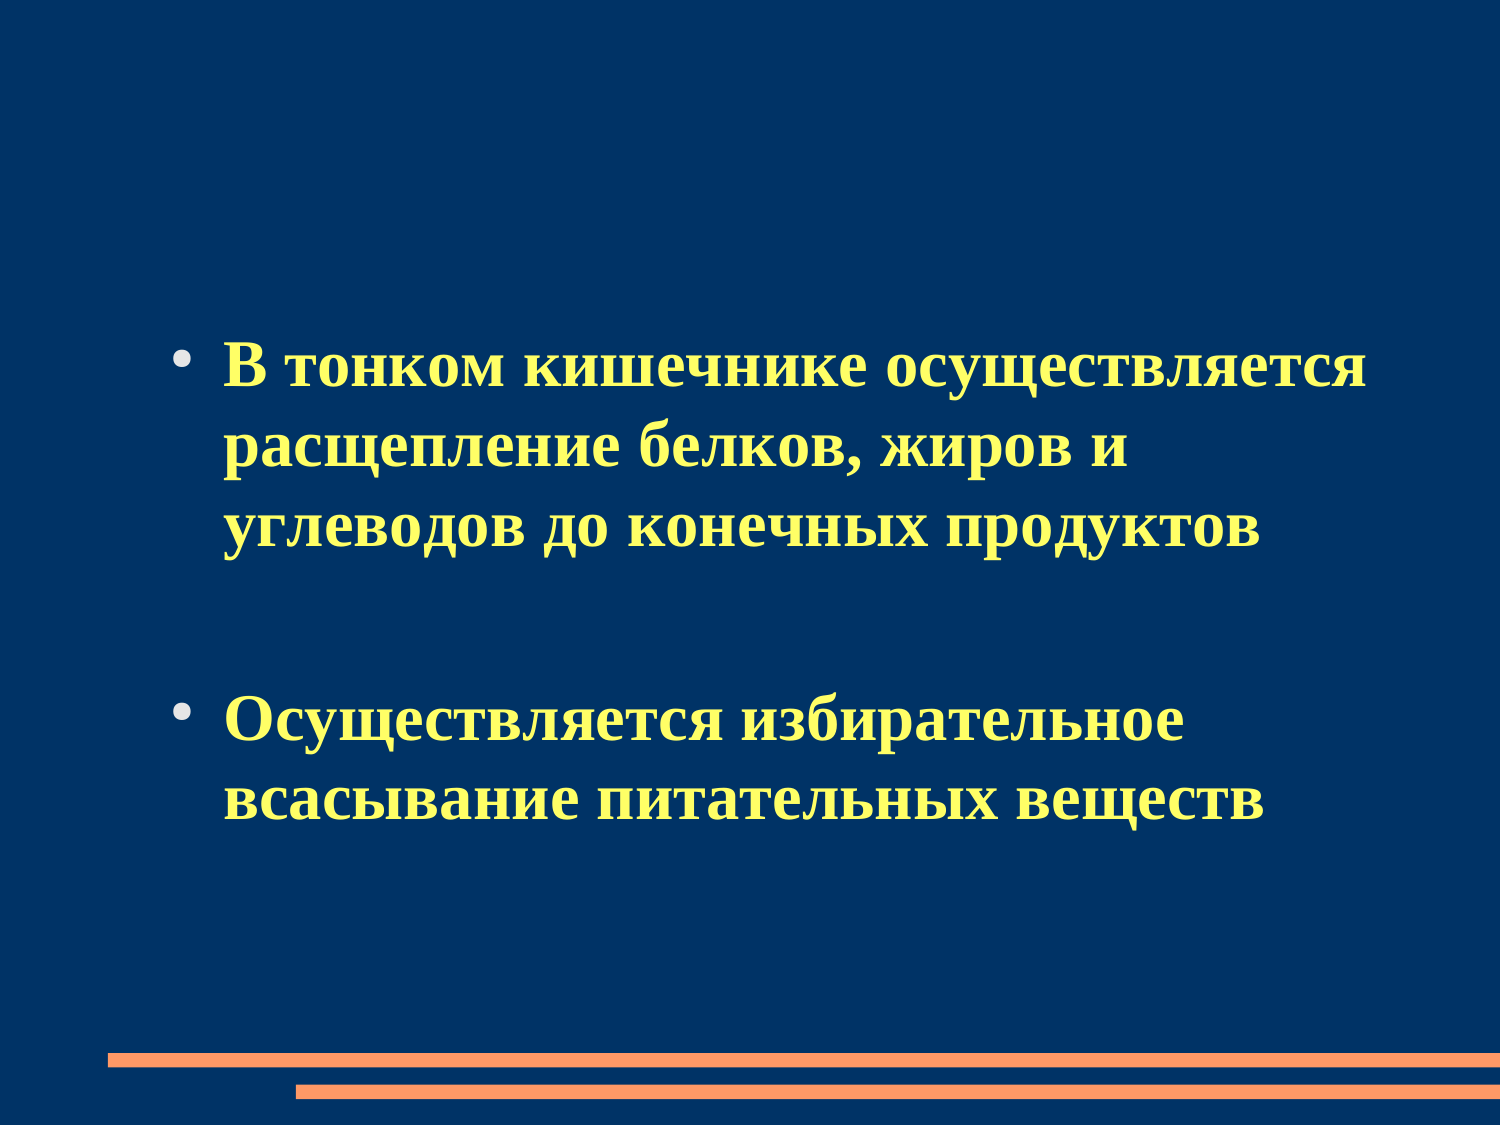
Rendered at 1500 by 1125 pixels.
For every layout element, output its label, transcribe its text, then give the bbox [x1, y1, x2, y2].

list В тонком кишечнике осуществляется расщепление белков, жиров и углеводов до конечных продуктов Осуществляется избирательное всасывание питательных веществ [137, 312, 1451, 1000]
